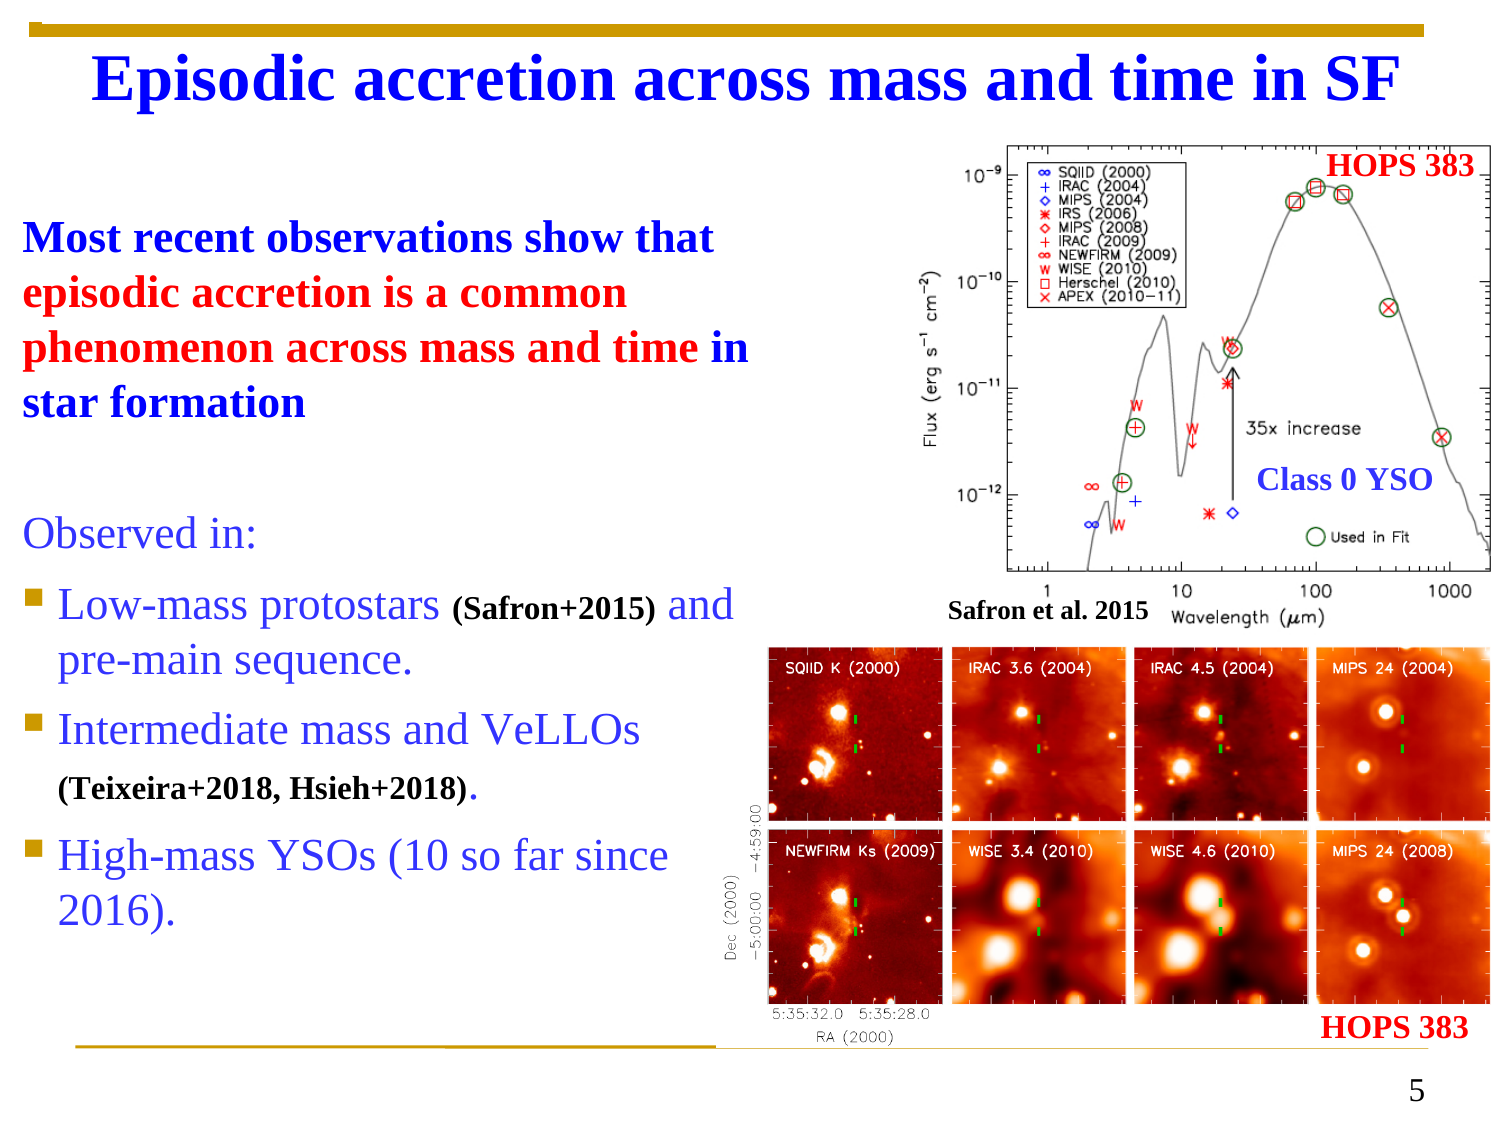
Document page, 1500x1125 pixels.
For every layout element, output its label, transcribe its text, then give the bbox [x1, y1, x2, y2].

picture [917, 133, 1500, 638]
text_box Class 0 YSO [1241, 449, 1481, 516]
text_box Safron et al. 2015 [933, 585, 1134, 624]
picture [716, 642, 1497, 1048]
text_box HOPS 383 [1286, 997, 1485, 1053]
text_box Most recent observations show that episodic accretion is a common phenomenon across mass and time in star formation Observed in: Low-mass protostars (Safron+2015) and pre-main sequence. Intermediate mass and VeLLOs (Teixeira+2018, Hsieh+2018). High-mass YSOs (10 so far since 2016). [7, 128, 806, 997]
text_box HOPS 383 [1292, 150, 1490, 336]
text_box Episodic accretion across mass and time in SF [0, 26, 1496, 150]
text_box <number> [1092, 1055, 1441, 1116]
